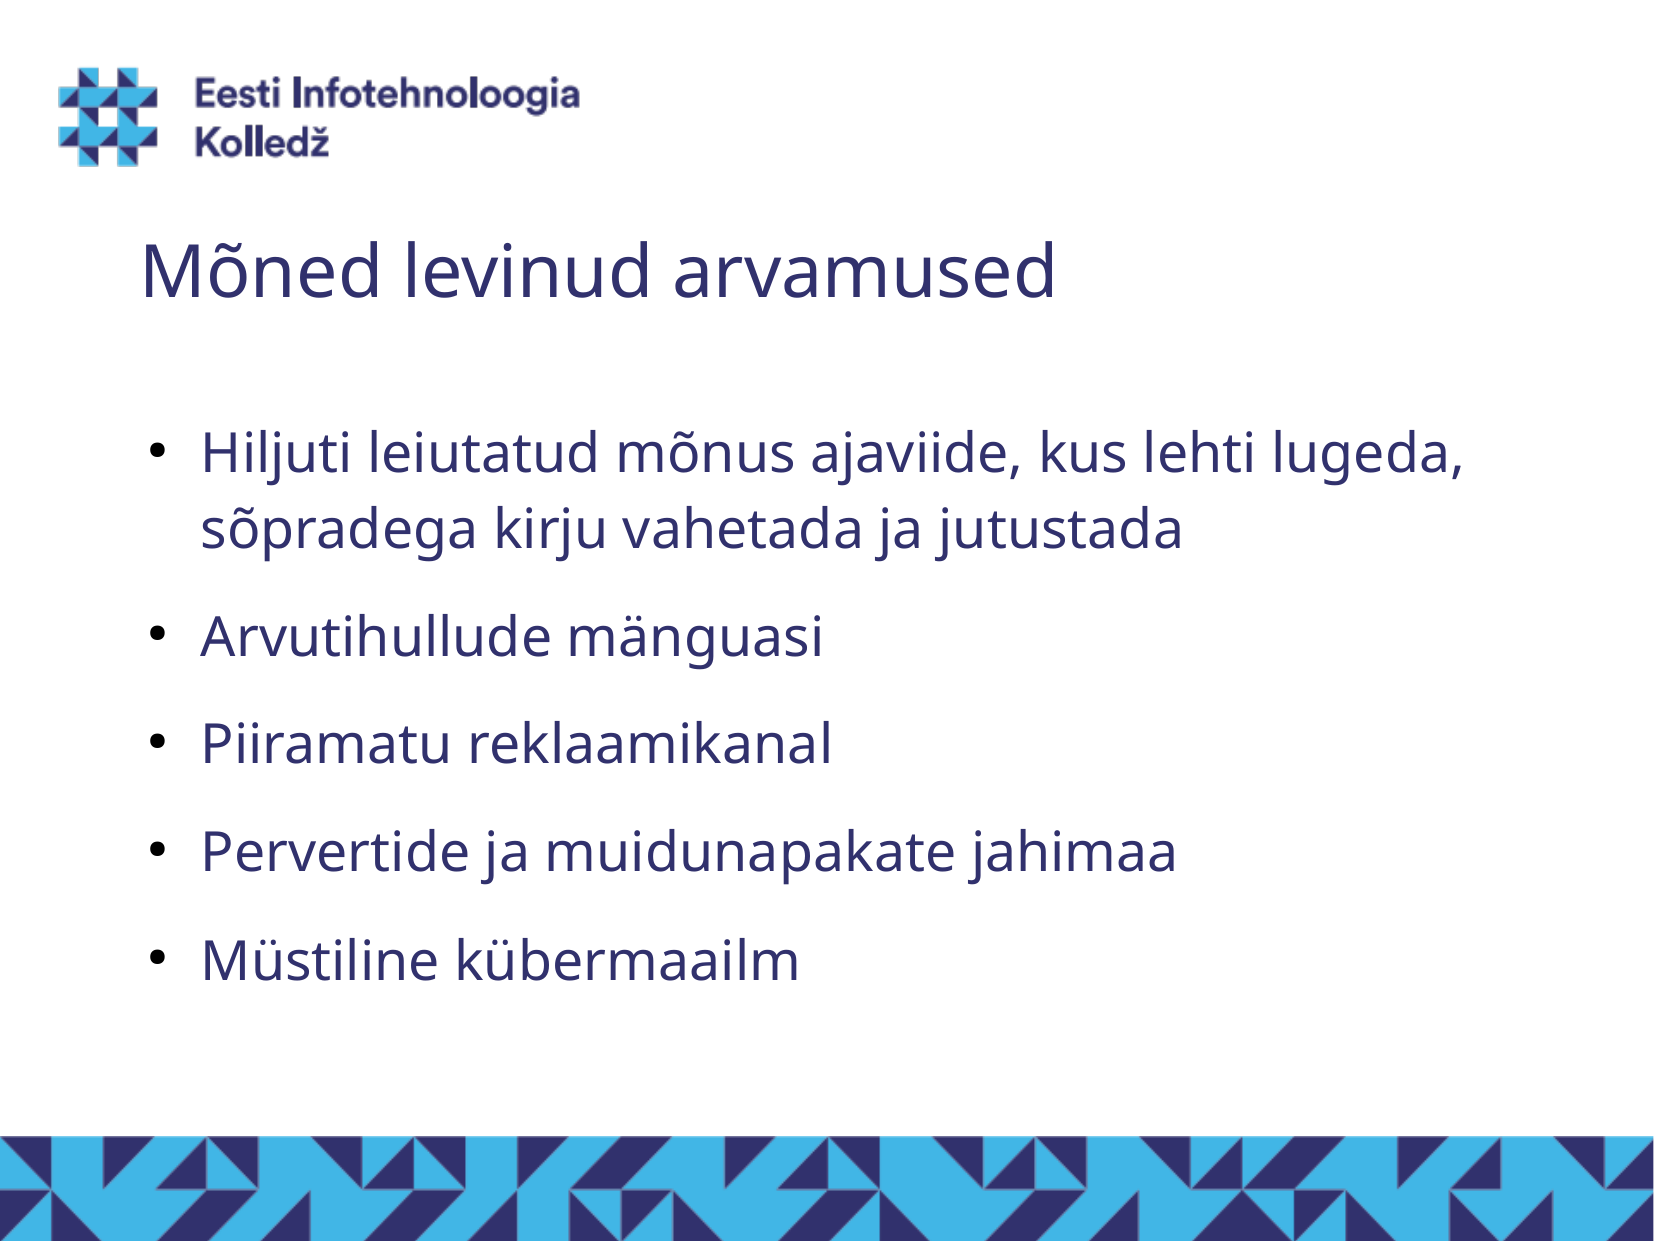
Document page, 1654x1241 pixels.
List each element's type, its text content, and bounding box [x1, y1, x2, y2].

list Hiljuti leiutatud mõnus ajaviide, kus lehti lugeda, sõpradega kirju vahetada ja jutustada Arvutihullude mänguasi Piiramatu reklaamikanal Pervertide ja muidunapakate jahimaa Müstiline kübermaailm [129, 413, 1548, 1111]
title Mõned levinud arvamused [139, 165, 1548, 372]
